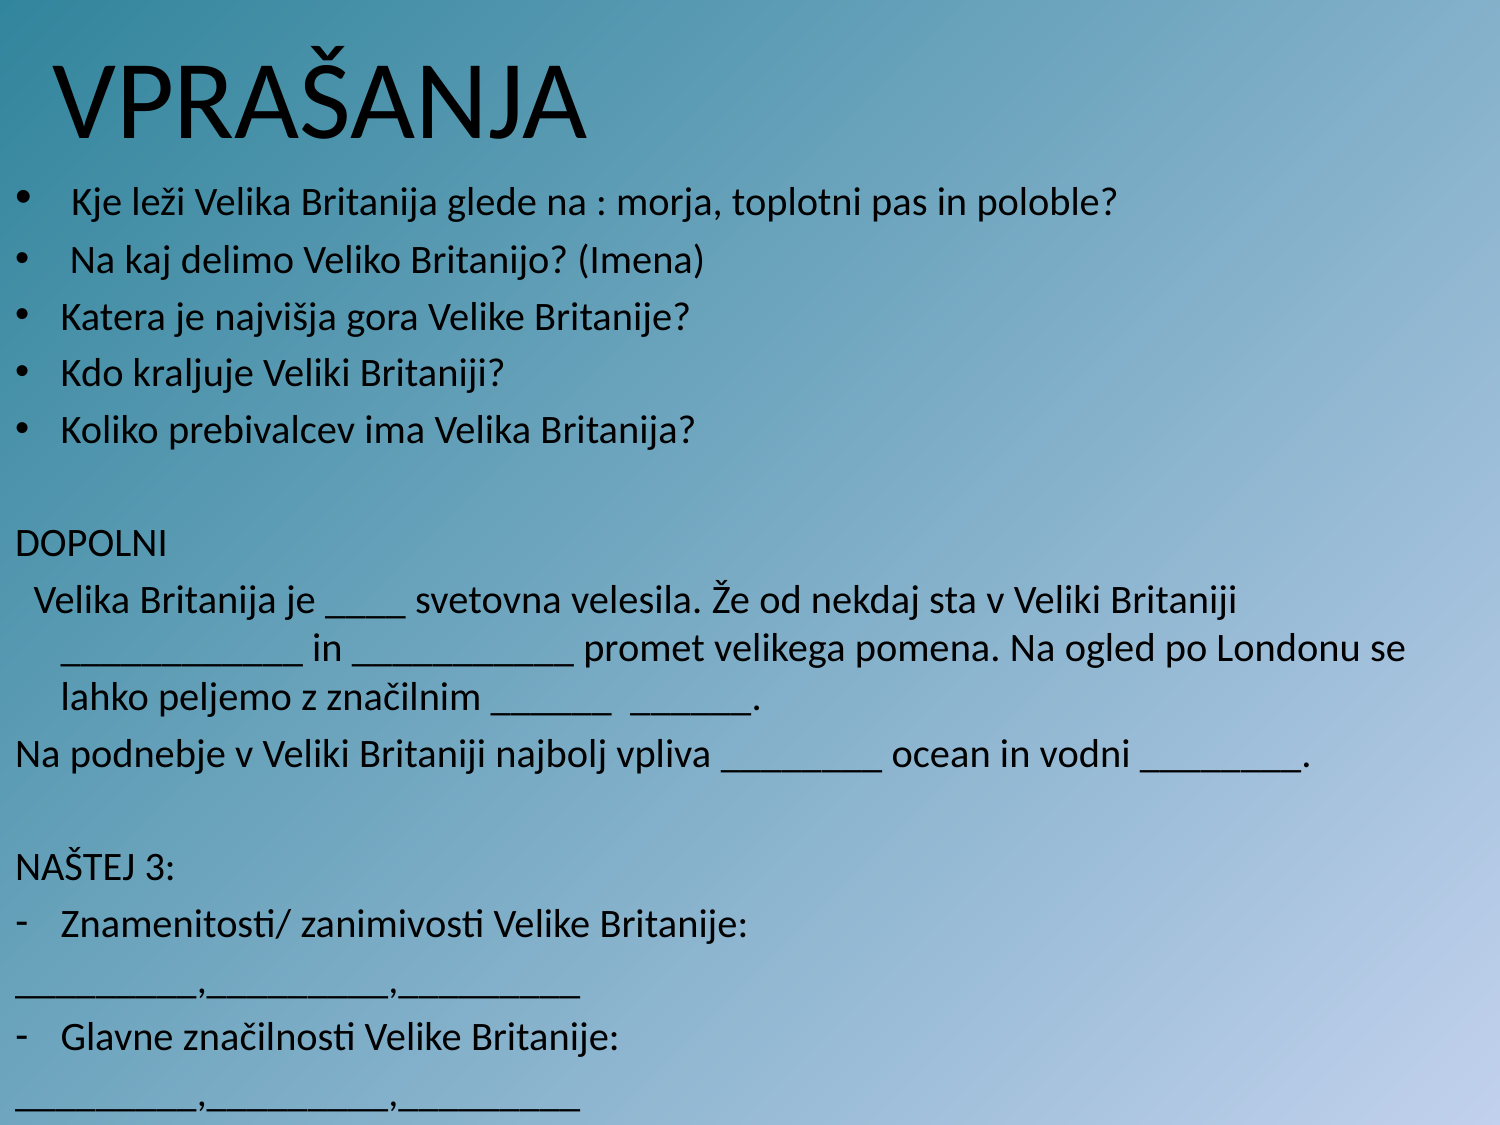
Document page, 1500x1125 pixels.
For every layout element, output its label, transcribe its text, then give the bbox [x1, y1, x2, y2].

title VPRAŠANJA [17, 0, 622, 160]
list Kje leži Velika Britanija glede na : morja, toplotni pas in poloble? Na kaj delimo Veliko Britanijo? (Imena) Katera je najvišja gora Velike Britanije? Kdo kraljuje Veliki Britaniji? Koliko prebivalcev ima Velika Britanija? DOPOLNI Velika Britanija je ____ svetovna velesila. Že od nekdaj sta v Veliki Britaniji ____________ in ___________ promet velikega pomena. Na ogled po Londonu se lahko peljemo z značilnim ______ ______. Na podnebje v Veliki Britaniji najbolj vpliva ________ ocean in vodni ________. NAŠTEJ 3: Znamenitosti/ zanimivosti Velike Britanije: _________,_________,_________ Glavne značilnosti Velike Britanije: _________,_________,_________ [0, 160, 1500, 1125]
